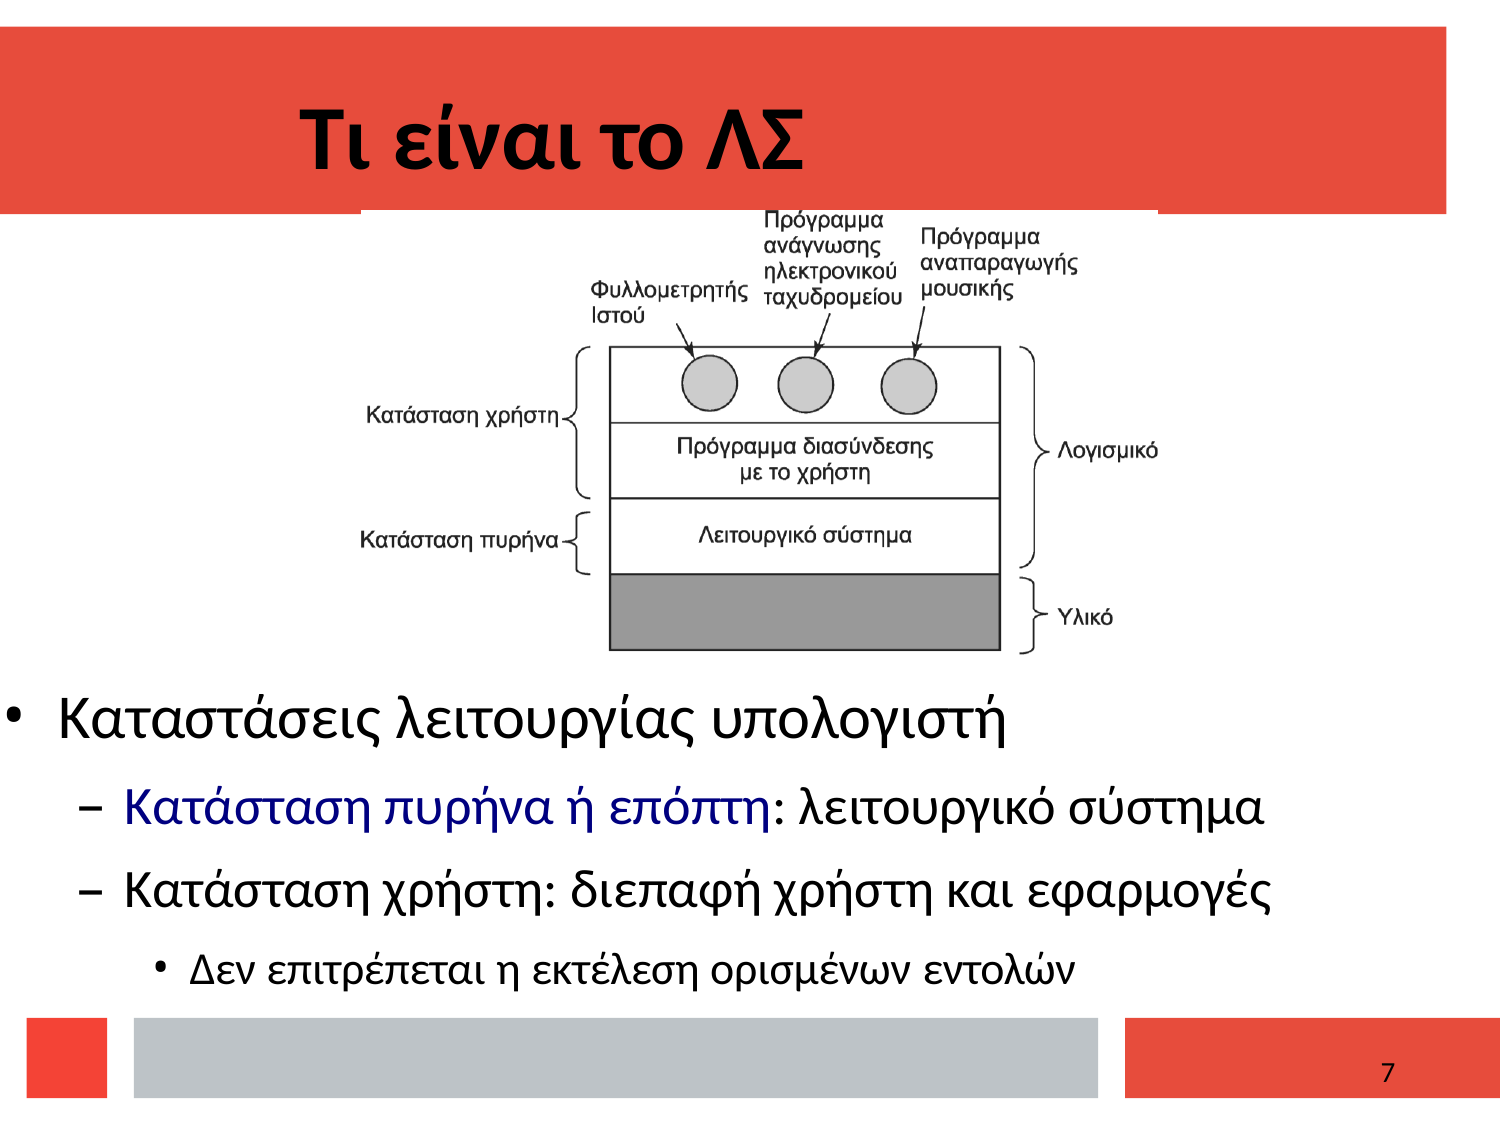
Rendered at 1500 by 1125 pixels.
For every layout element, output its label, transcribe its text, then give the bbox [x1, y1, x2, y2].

picture [361, 210, 1158, 655]
slide_number <αριθμός> [1374, 1058, 1417, 1125]
text_box Καταστάσεις λειτουργίας υπολογιστή Κατάσταση πυρήνα ή επόπτη: λειτουργικό σύστημα Κατάσταση χρήστη: διεπαφή χρήστη και εφαρμογές Δεν επιτρέπεται η εκτέλεση ορισμένων εντολών [0, 651, 1500, 994]
title Τι είναι το ΛΣ [297, 75, 1203, 266]
